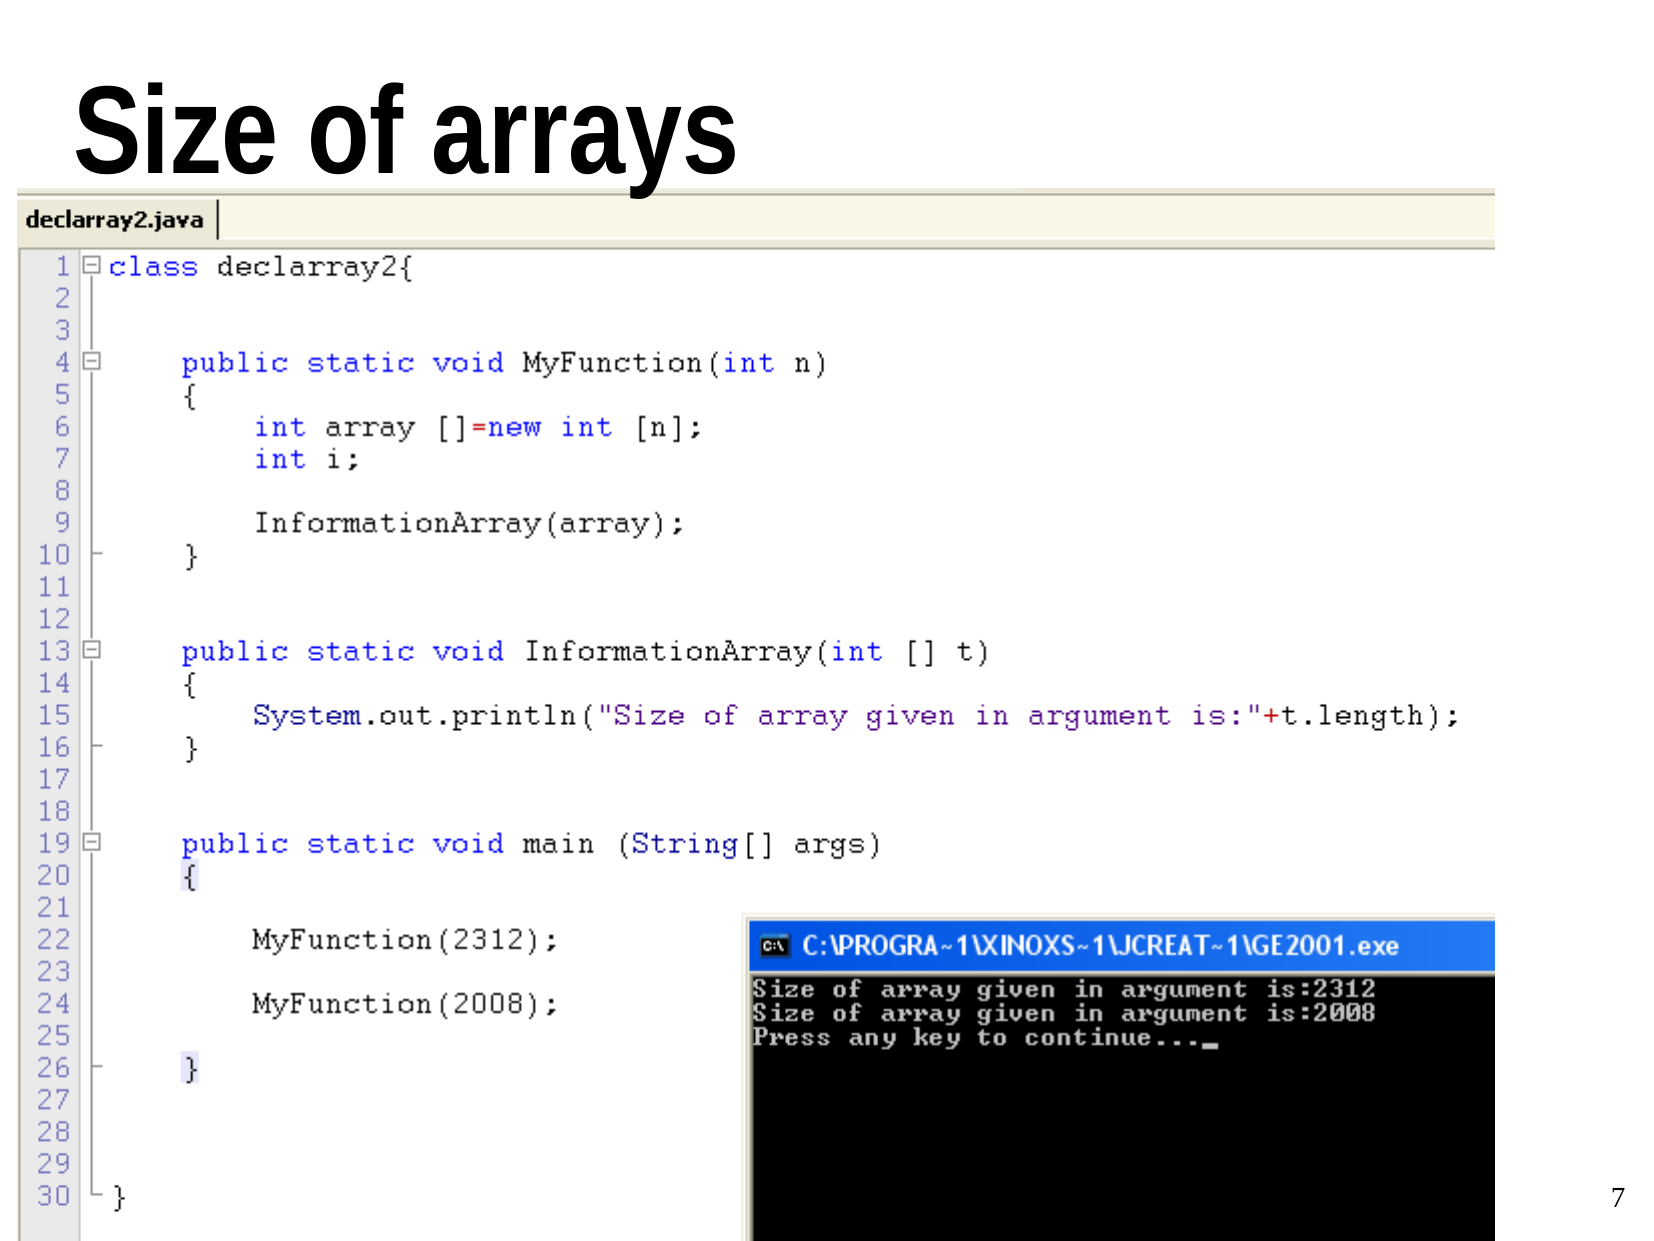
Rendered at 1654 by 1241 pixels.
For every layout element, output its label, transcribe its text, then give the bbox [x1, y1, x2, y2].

picture [17, 188, 1495, 1241]
text_box Size of arrays [59, 49, 755, 207]
